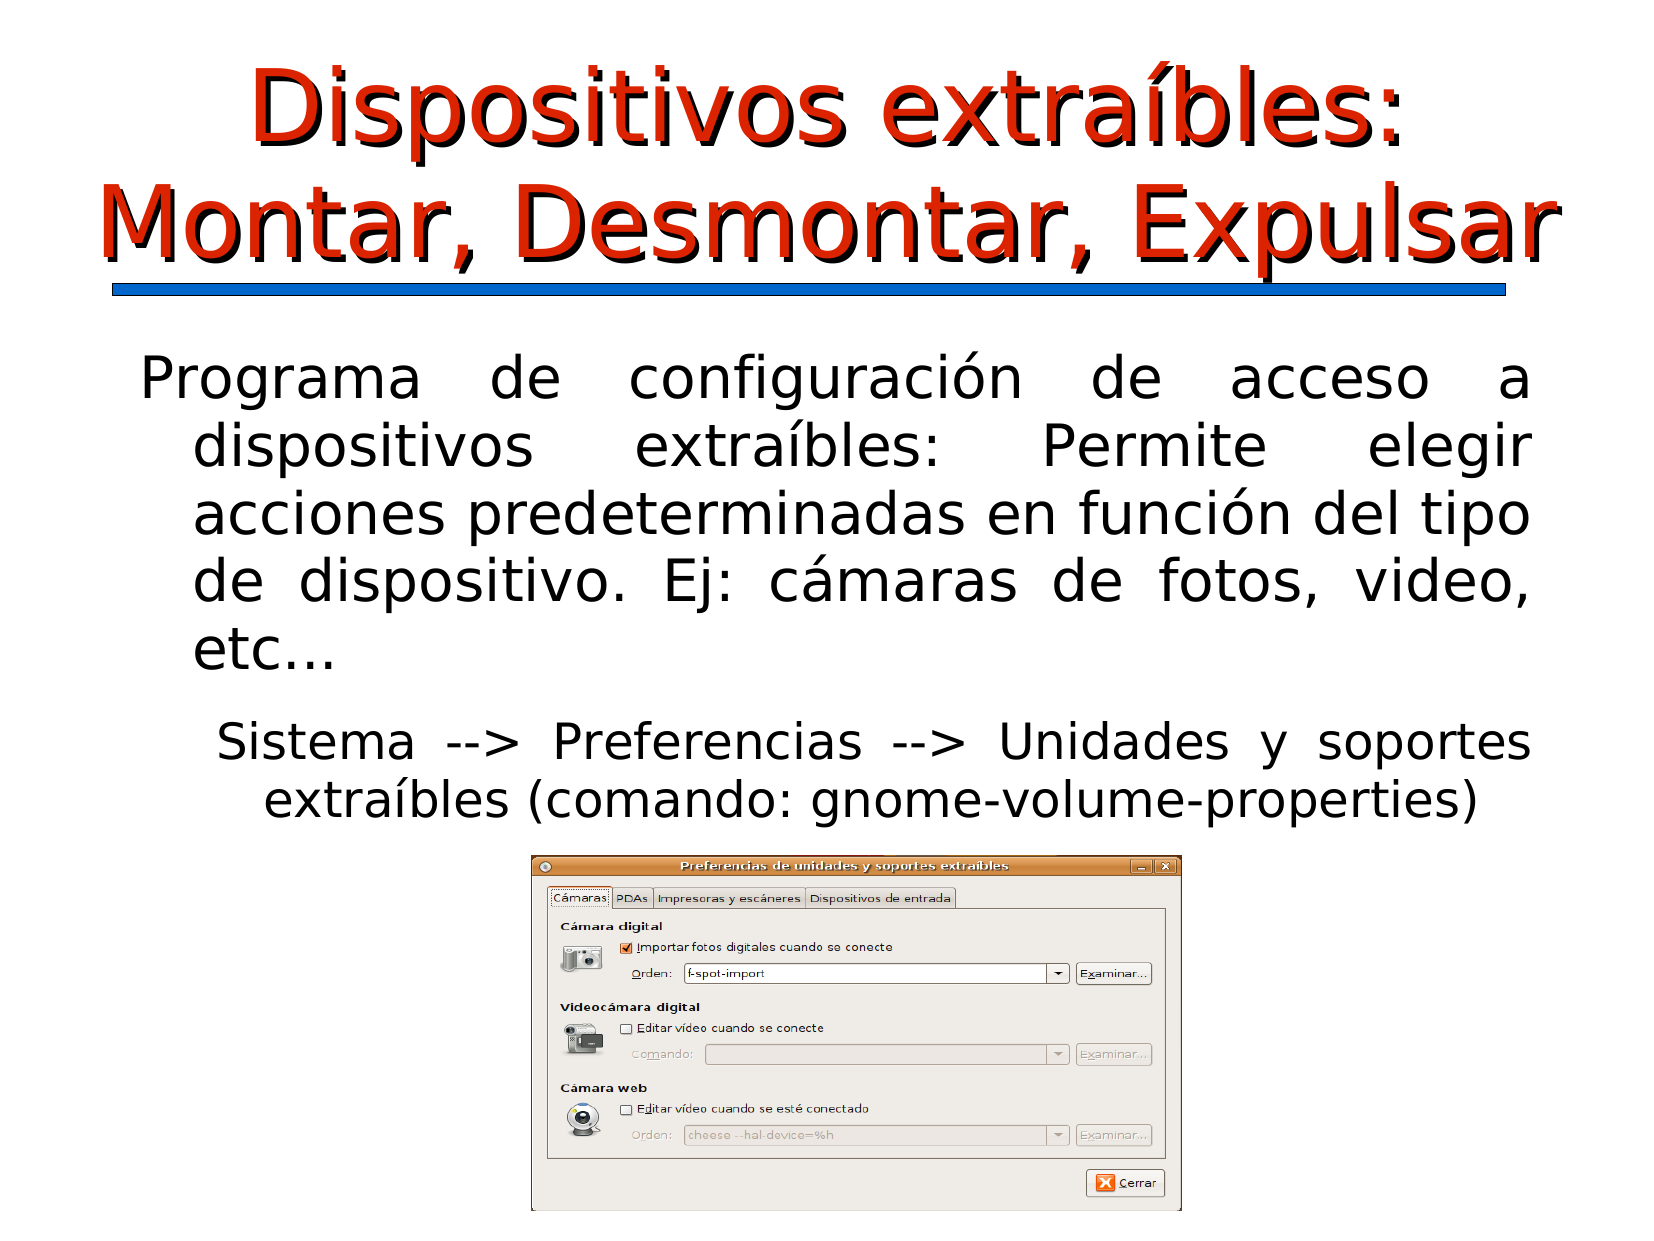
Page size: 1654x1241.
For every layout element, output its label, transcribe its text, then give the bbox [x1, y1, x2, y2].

list Programa de configuración de acceso a dispositivos extraíbles: Permite elegir acciones predeterminadas en función del tipo de dispositivo. Ej: cámaras de fotos, video, etc... Sistema --> Preferencias --> Unidades y soportes extraíbles (comando: gnome-volume-properties) [121, 344, 1534, 1127]
title Dispositivos extraíbles: Montar, Desmontar, Expulsar [59, 48, 1595, 282]
picture [531, 855, 1182, 1211]
